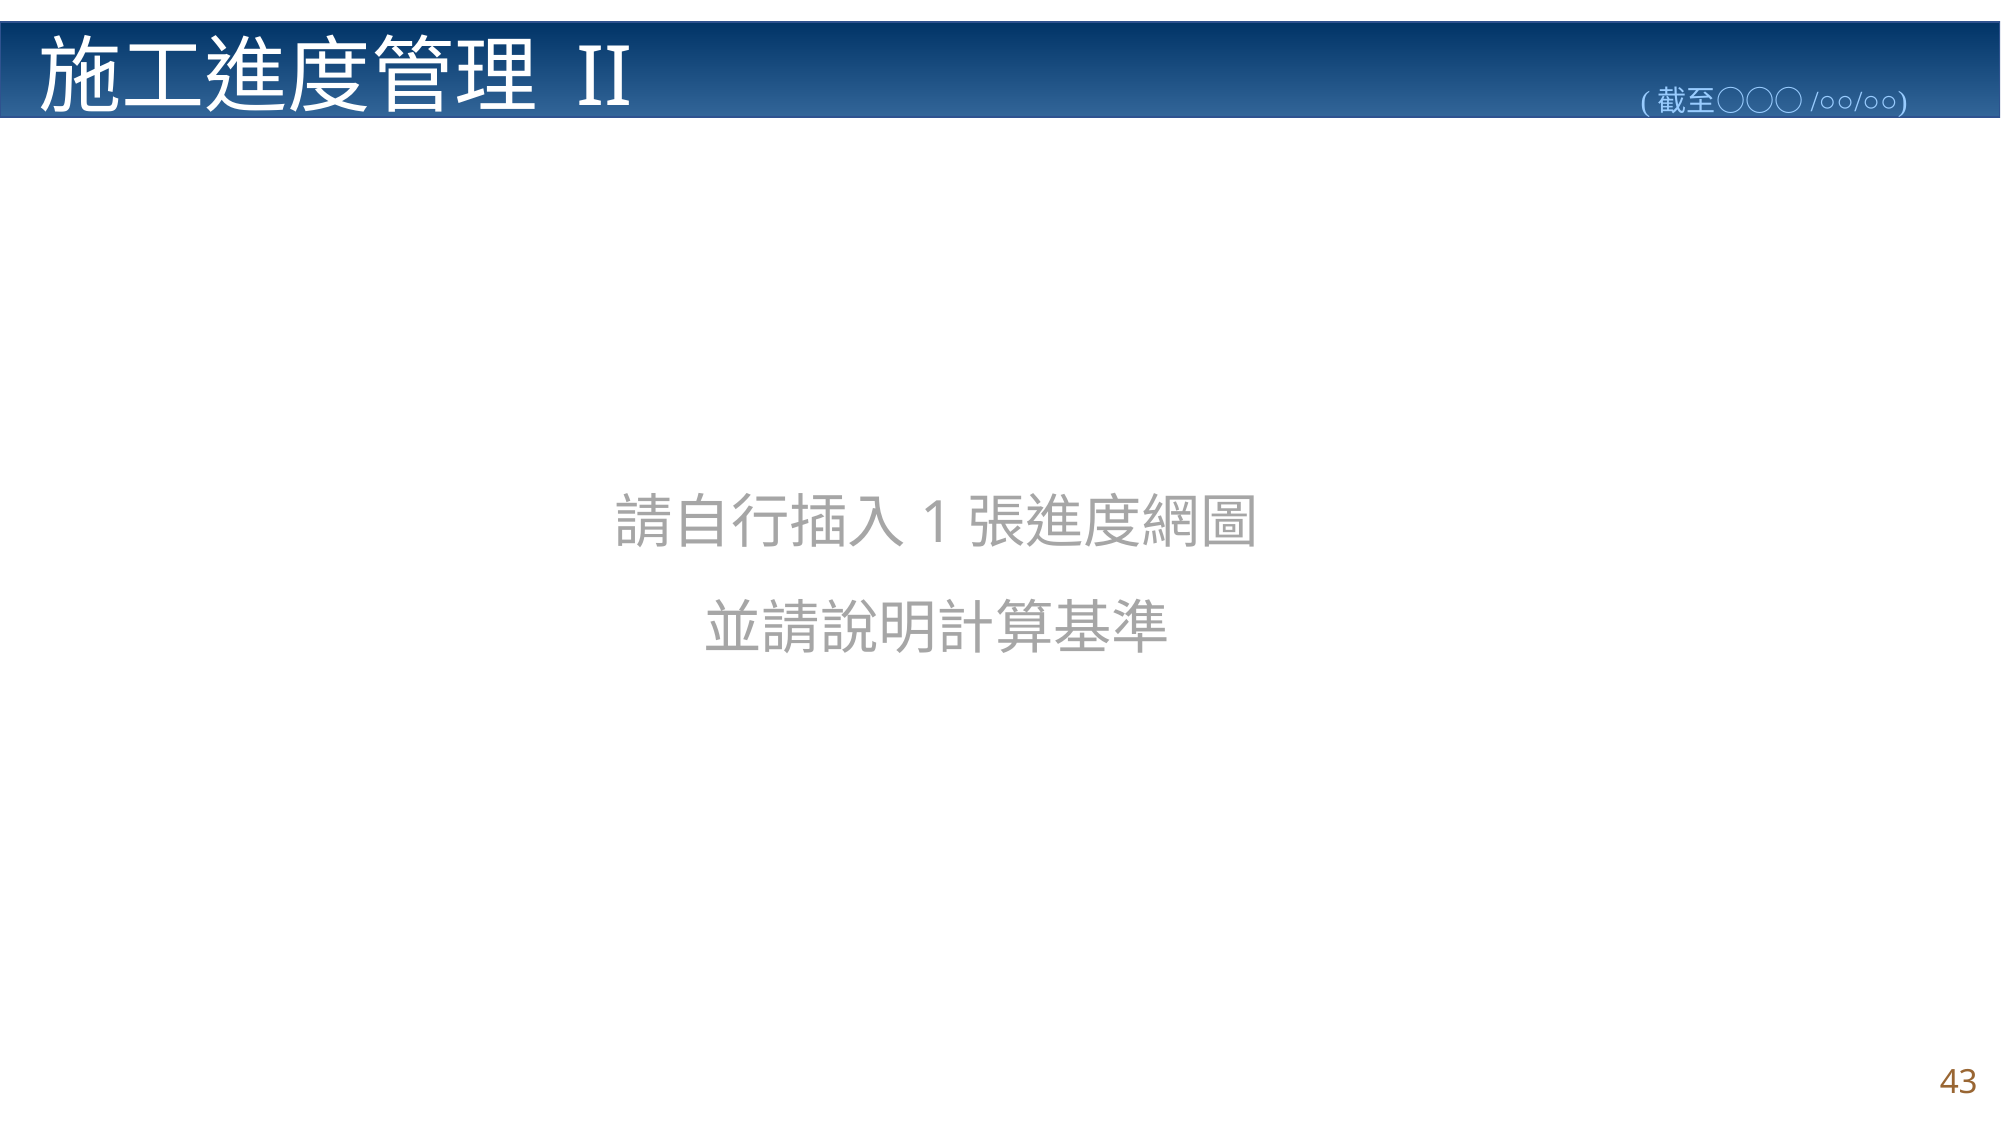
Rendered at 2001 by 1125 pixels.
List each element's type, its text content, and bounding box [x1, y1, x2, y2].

text_box 施工進度管理 II [23, 14, 1374, 107]
text_box 施工進度管理 II [395, 73, 431, 80]
text_box (截至○○○/○○/○○) [1625, 74, 1980, 125]
text_box 施工進度管理 II [49, 72, 66, 107]
text_box 施工進度管理 II [395, 96, 435, 104]
text_box 施工進度管理 II [321, 88, 350, 98]
text_box 請自行插入1張進度網圖 並請說明計算基準 [525, 476, 1349, 669]
